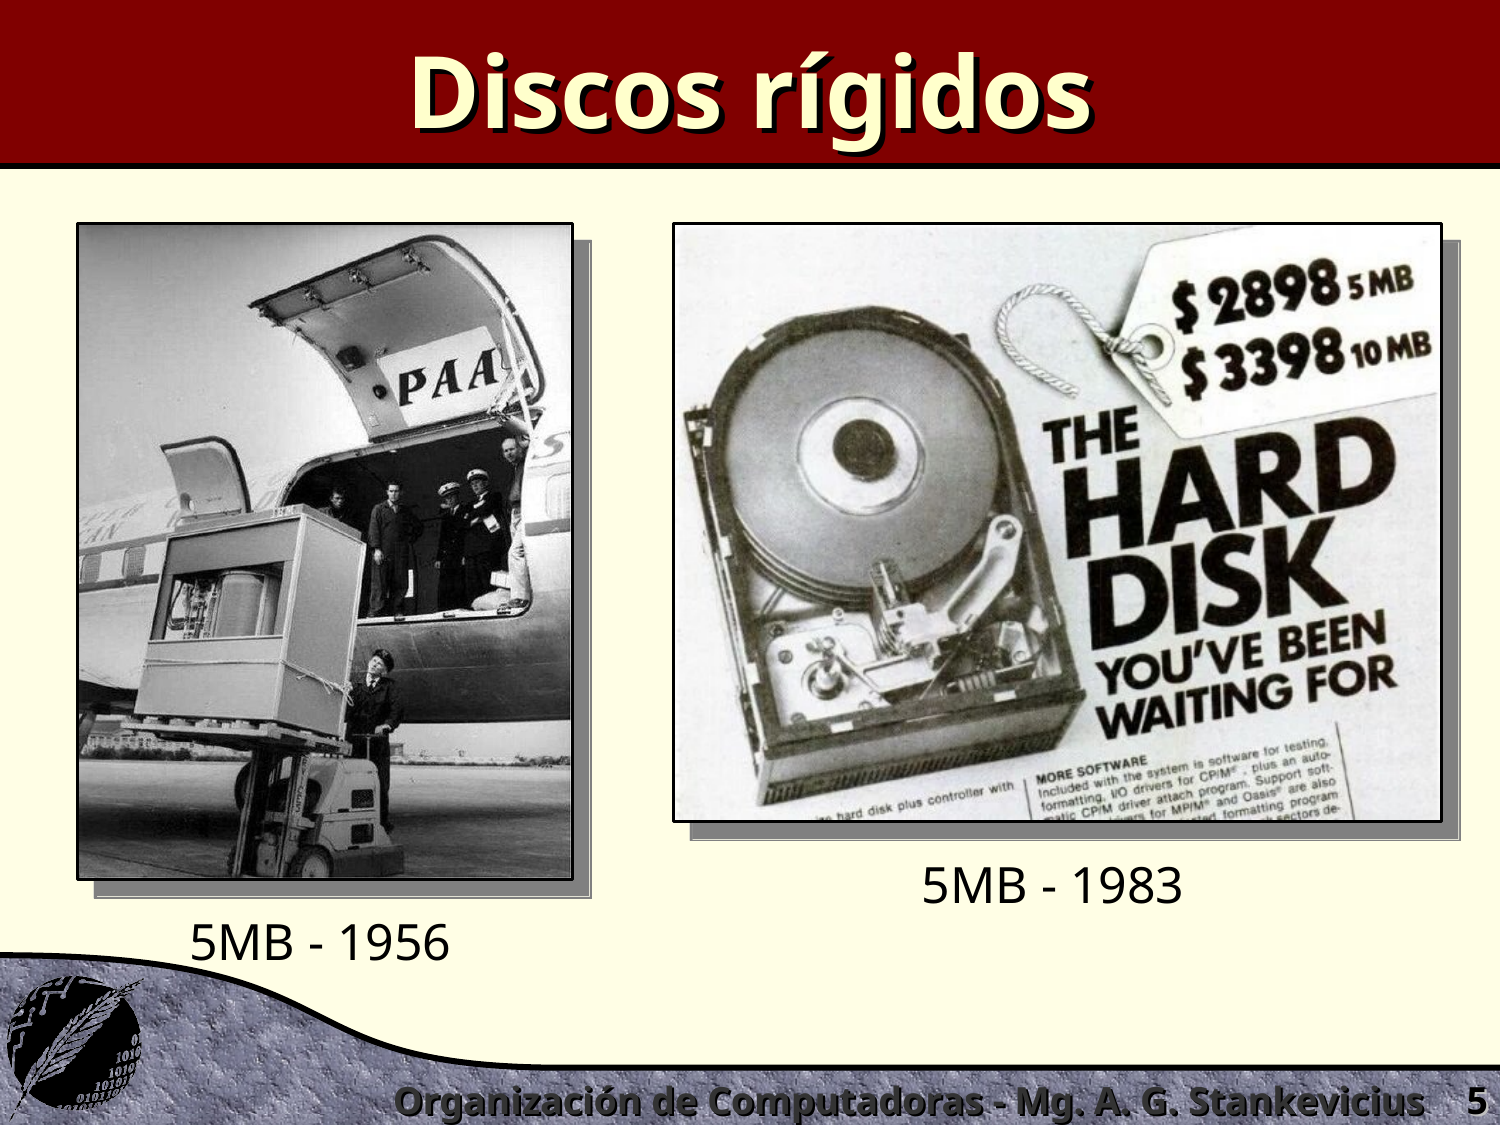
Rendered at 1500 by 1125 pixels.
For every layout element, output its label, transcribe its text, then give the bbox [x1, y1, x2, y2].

picture [675, 224, 1440, 820]
text_box 5MB - 1983 [907, 842, 1208, 927]
picture [448, 1100, 455, 1110]
picture [0, 959, 1500, 1125]
picture [1058, 1100, 1065, 1110]
title Discos rígidos [15, 5, 1485, 160]
picture [802, 1100, 806, 1110]
picture [78, 224, 571, 878]
text_box 5MB - 1956 [174, 900, 476, 985]
